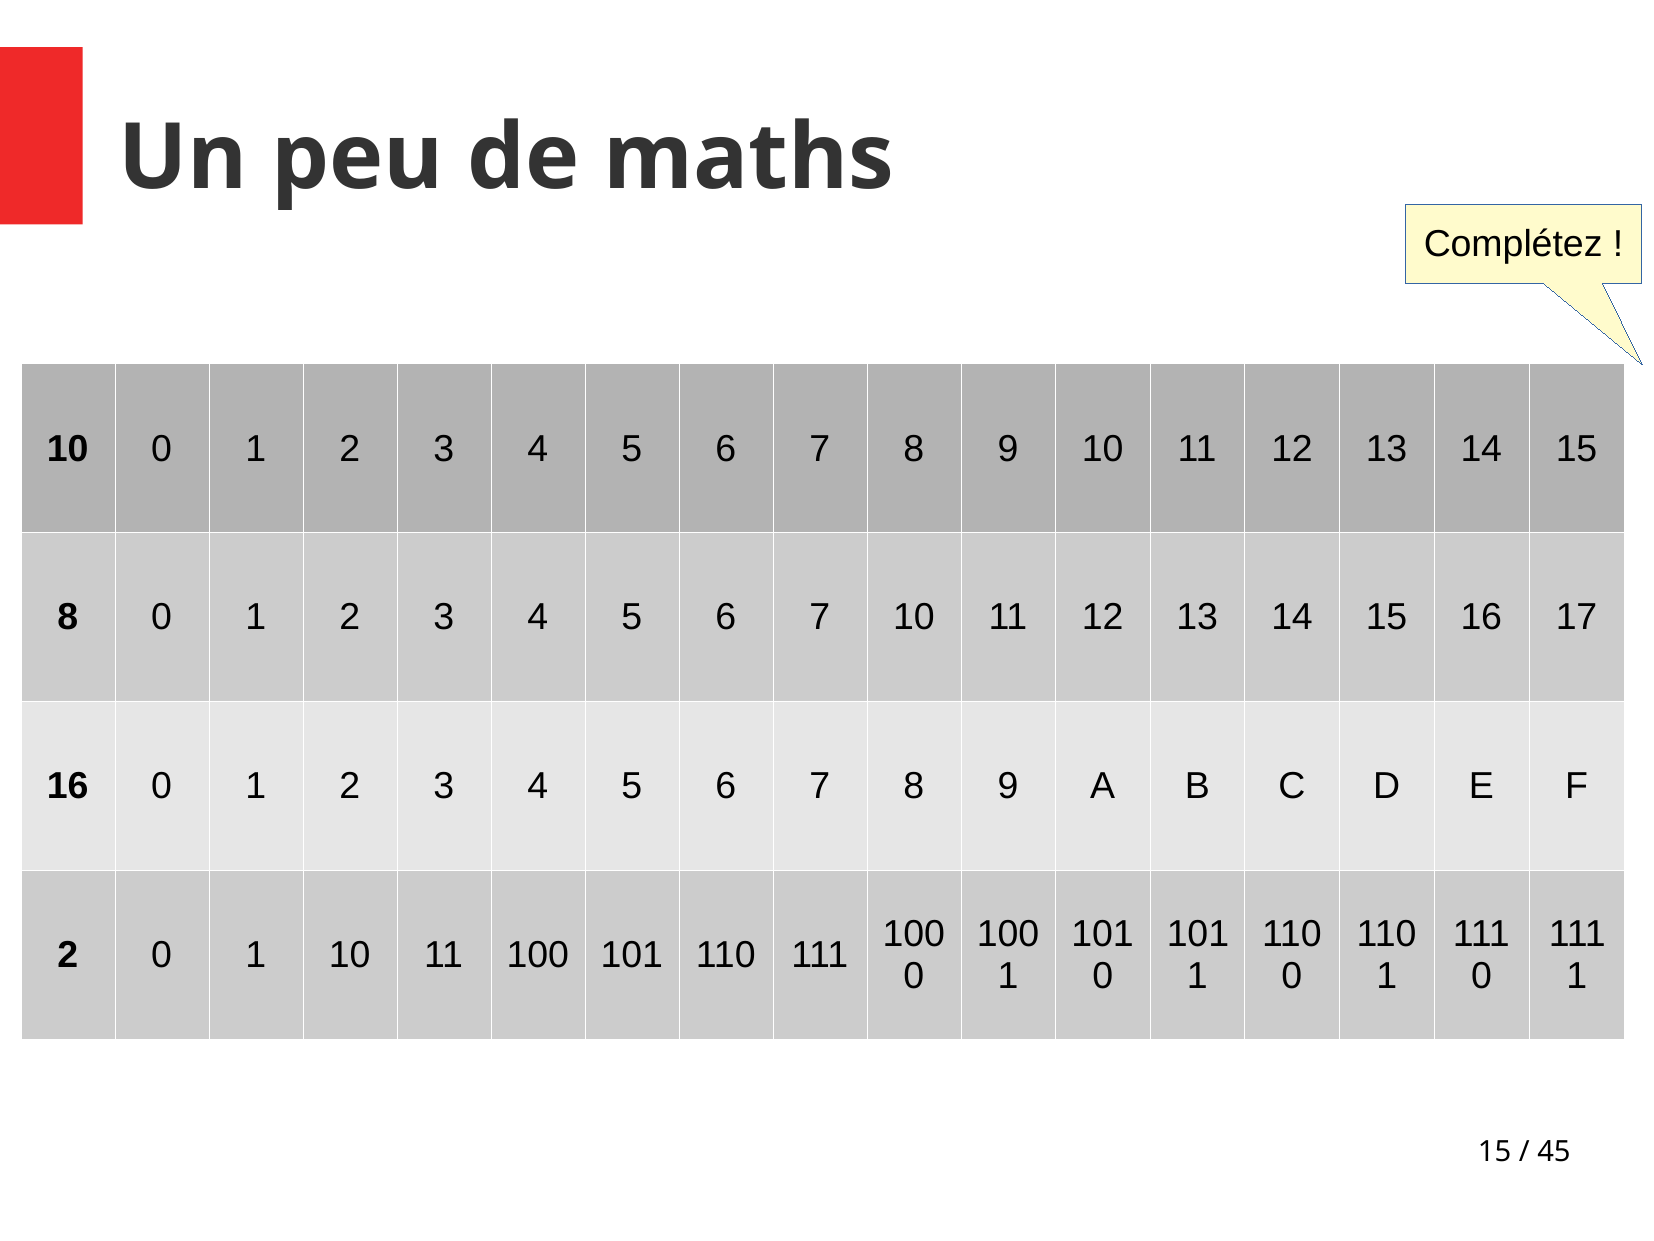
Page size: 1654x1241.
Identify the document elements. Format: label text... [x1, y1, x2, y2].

table_header 7 [774, 364, 867, 532]
table_cell 0 [116, 702, 209, 870]
table_cell B [1151, 702, 1244, 870]
table_header 14 [1435, 364, 1529, 532]
table_cell 9 [962, 702, 1055, 870]
table_header 6 [680, 364, 773, 532]
table_cell 4 [492, 702, 585, 870]
table_cell 16 [1435, 533, 1529, 701]
table_cell 3 [398, 702, 491, 870]
table_cell 16 [22, 702, 115, 870]
table_cell 1110 [1435, 871, 1529, 1039]
table_cell D [1340, 702, 1434, 870]
table_header 10 [22, 364, 115, 532]
table_cell 111 [774, 871, 867, 1039]
table_cell 3 [398, 533, 491, 701]
table_cell 0 [116, 871, 209, 1039]
table_header 13 [1340, 364, 1434, 532]
table_cell 7 [774, 702, 867, 870]
table_header 9 [962, 364, 1055, 532]
table_cell 1001 [962, 871, 1055, 1039]
table_cell 100 [492, 871, 585, 1039]
table_header 3 [398, 364, 491, 532]
table_cell 2 [22, 871, 115, 1039]
table_cell 6 [680, 702, 773, 870]
table_cell 10 [868, 533, 961, 701]
table_cell 5 [586, 702, 679, 870]
table_cell E [1435, 702, 1529, 870]
table_cell 17 [1530, 533, 1624, 701]
table_header 0 [116, 364, 209, 532]
table_header 4 [492, 364, 585, 532]
table_cell 1101 [1340, 871, 1434, 1039]
title Un peu de maths [118, 49, 1571, 257]
table_cell 2 [304, 702, 397, 870]
table_cell 1 [210, 702, 303, 870]
table_cell C [1245, 702, 1339, 870]
table_cell 110 [680, 871, 773, 1039]
table_cell 15 [1340, 533, 1434, 701]
table_header 5 [586, 364, 679, 532]
table_cell 13 [1151, 533, 1244, 701]
table_cell 1100 [1245, 871, 1339, 1039]
table_header 10 [1056, 364, 1150, 532]
table_header 8 [868, 364, 961, 532]
table_cell 7 [774, 533, 867, 701]
table_cell 8 [22, 533, 115, 701]
table_cell 1111 [1530, 871, 1624, 1039]
table_header 2 [304, 364, 397, 532]
table_cell A [1056, 702, 1150, 870]
table_header 12 [1245, 364, 1339, 532]
table_cell 101 [586, 871, 679, 1039]
table_cell 5 [586, 533, 679, 701]
table_cell 1 [210, 871, 303, 1039]
table_cell 1000 [868, 871, 961, 1039]
table_cell 6 [680, 533, 773, 701]
table_header 11 [1151, 364, 1244, 532]
table_header 15 [1530, 364, 1624, 532]
table_cell 10 [304, 871, 397, 1039]
table_cell 4 [492, 533, 585, 701]
table_cell 8 [868, 702, 961, 870]
table_header 1 [210, 364, 303, 532]
table_cell 11 [398, 871, 491, 1039]
table_cell 14 [1245, 533, 1339, 701]
table_cell 12 [1056, 533, 1150, 701]
table_cell 1 [210, 533, 303, 701]
table_cell 0 [116, 533, 209, 701]
table_cell 1011 [1151, 871, 1244, 1039]
text_box Complétez ! [1405, 204, 1643, 365]
table_cell 1010 [1056, 871, 1150, 1039]
table_cell 2 [304, 533, 397, 701]
table_cell 11 [962, 533, 1055, 701]
table_cell F [1530, 702, 1624, 870]
